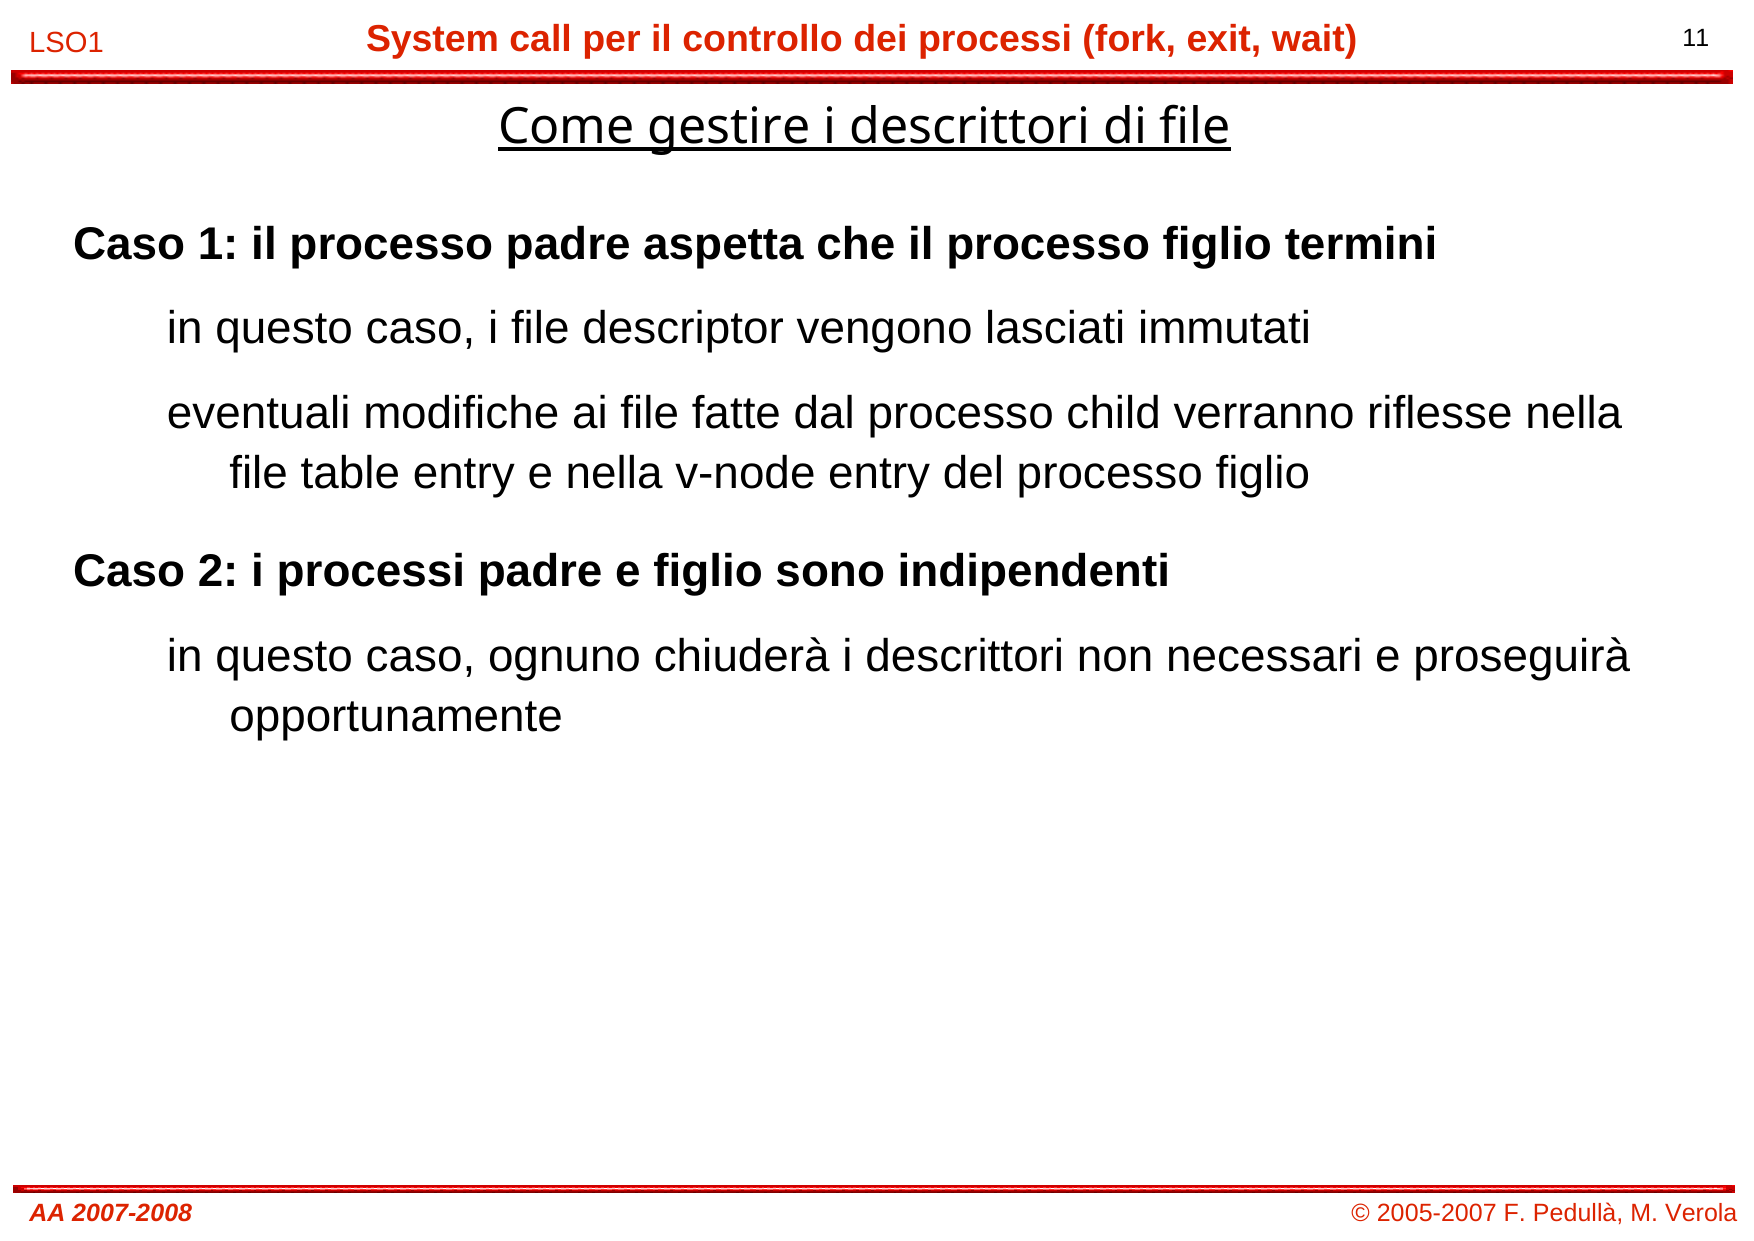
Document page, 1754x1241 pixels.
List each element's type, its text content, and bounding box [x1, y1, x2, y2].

title Come gestire i descrittori di file [415, 78, 1315, 174]
picture [11, 70, 1733, 84]
picture [13, 1185, 1735, 1193]
list Caso 1: il processo padre aspetta che il processo figlio termini in questo caso, i file descriptor vengono lasciati immutati eventuali modifiche ai file fatte dal processo child verranno riflesse nella file table entry e nella v-node entry del processo figlio Caso 2: i processi padre e figlio sono indipendenti in questo caso, ognuno chiuderà i descrittori non necessari e proseguirà opportunamente [58, 206, 1696, 849]
